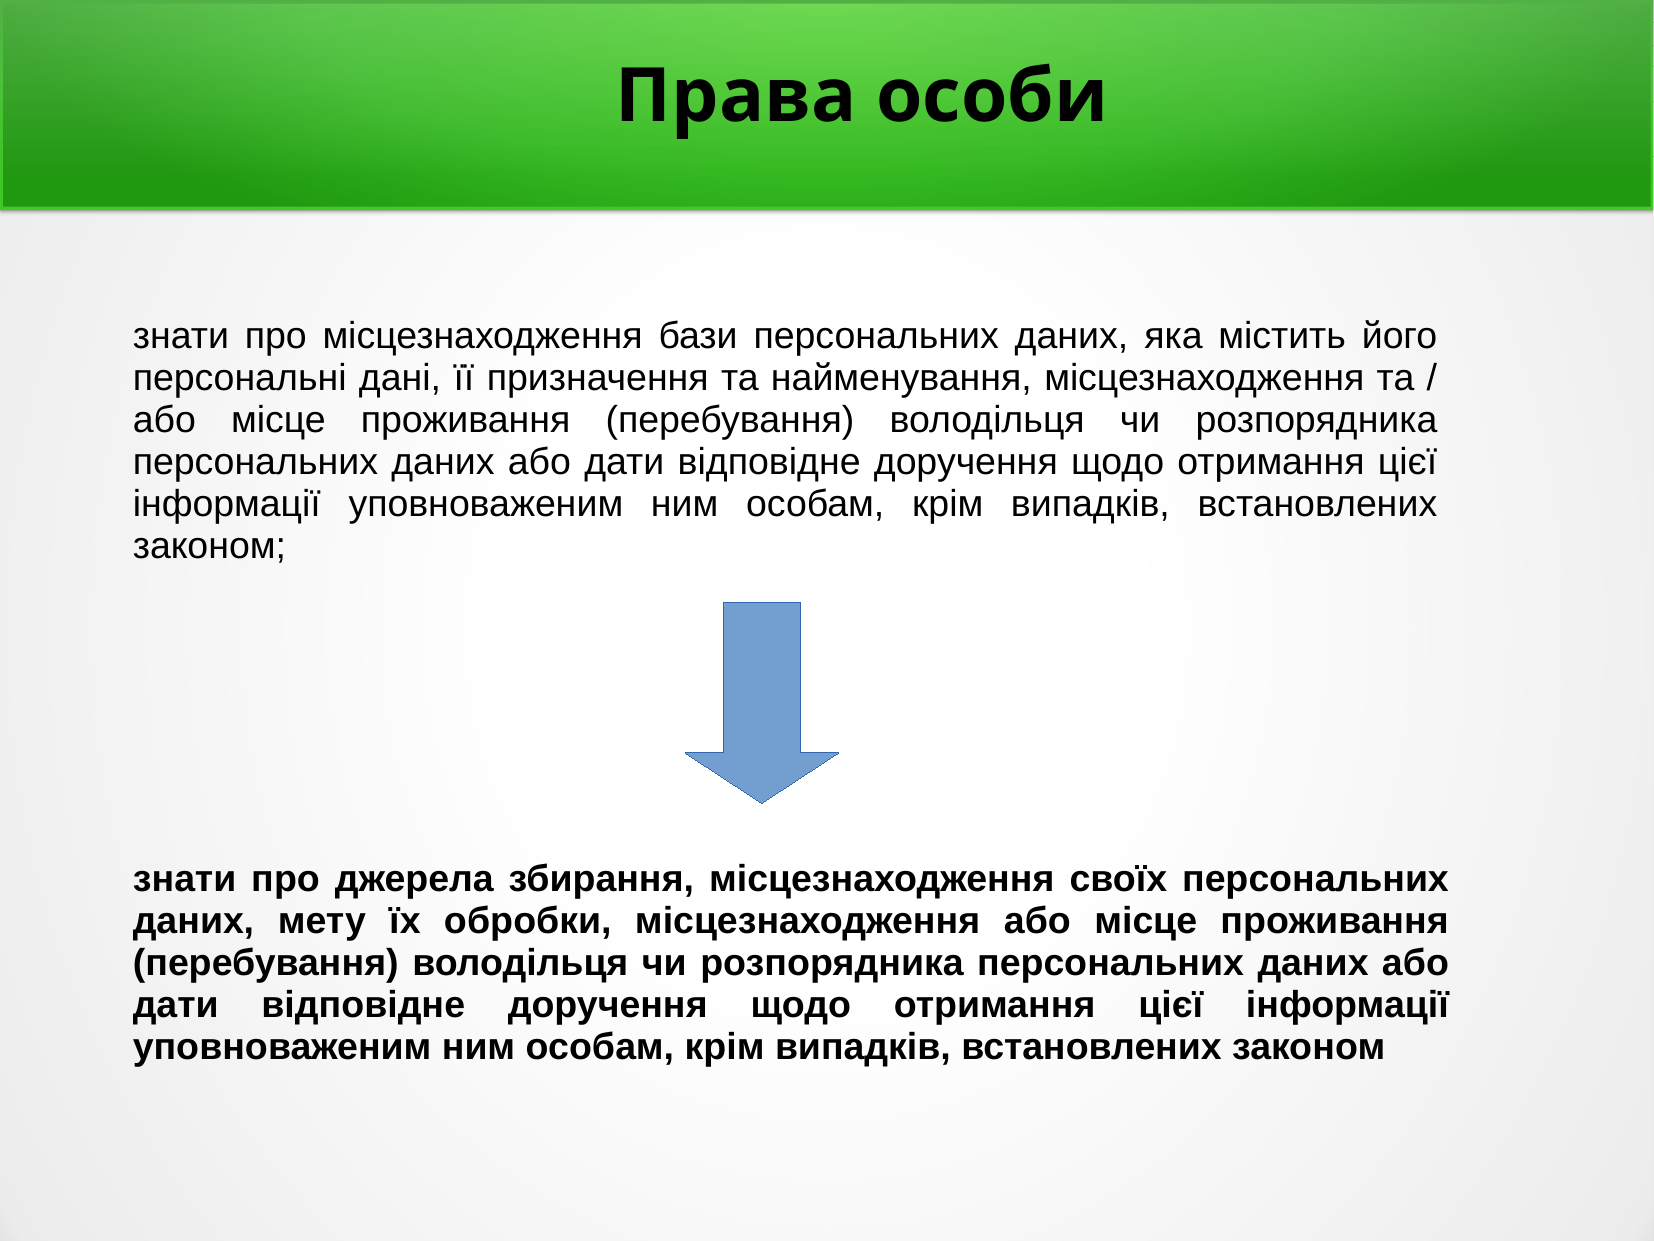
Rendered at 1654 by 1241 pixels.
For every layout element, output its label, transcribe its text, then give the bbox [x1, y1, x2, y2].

text_box [685, 602, 839, 804]
text_box знати про джерела збирання, місцезнаходження своїх персональних даних, мету їх обробки, місцезнаходження або місце проживання (перебування) володільця чи розпорядника персональних даних або дати відповідне доручення щодо отримання цієї інформації уповноваженим ним особам, крім випадків, встановлених законом [118, 850, 1465, 1076]
text_box Права особи [602, 35, 1123, 150]
text_box знати про місцезнаходження бази персональних даних, яка містить його персональні дані, її призначення та найменування, місцезнаходження та / або місце проживання (перебування) володільця чи розпорядника персональних даних або дати відповідне доручення щодо отримання цієї інформації уповноваженим ним особам, крім випадків, встановлених законом; [118, 307, 1453, 574]
